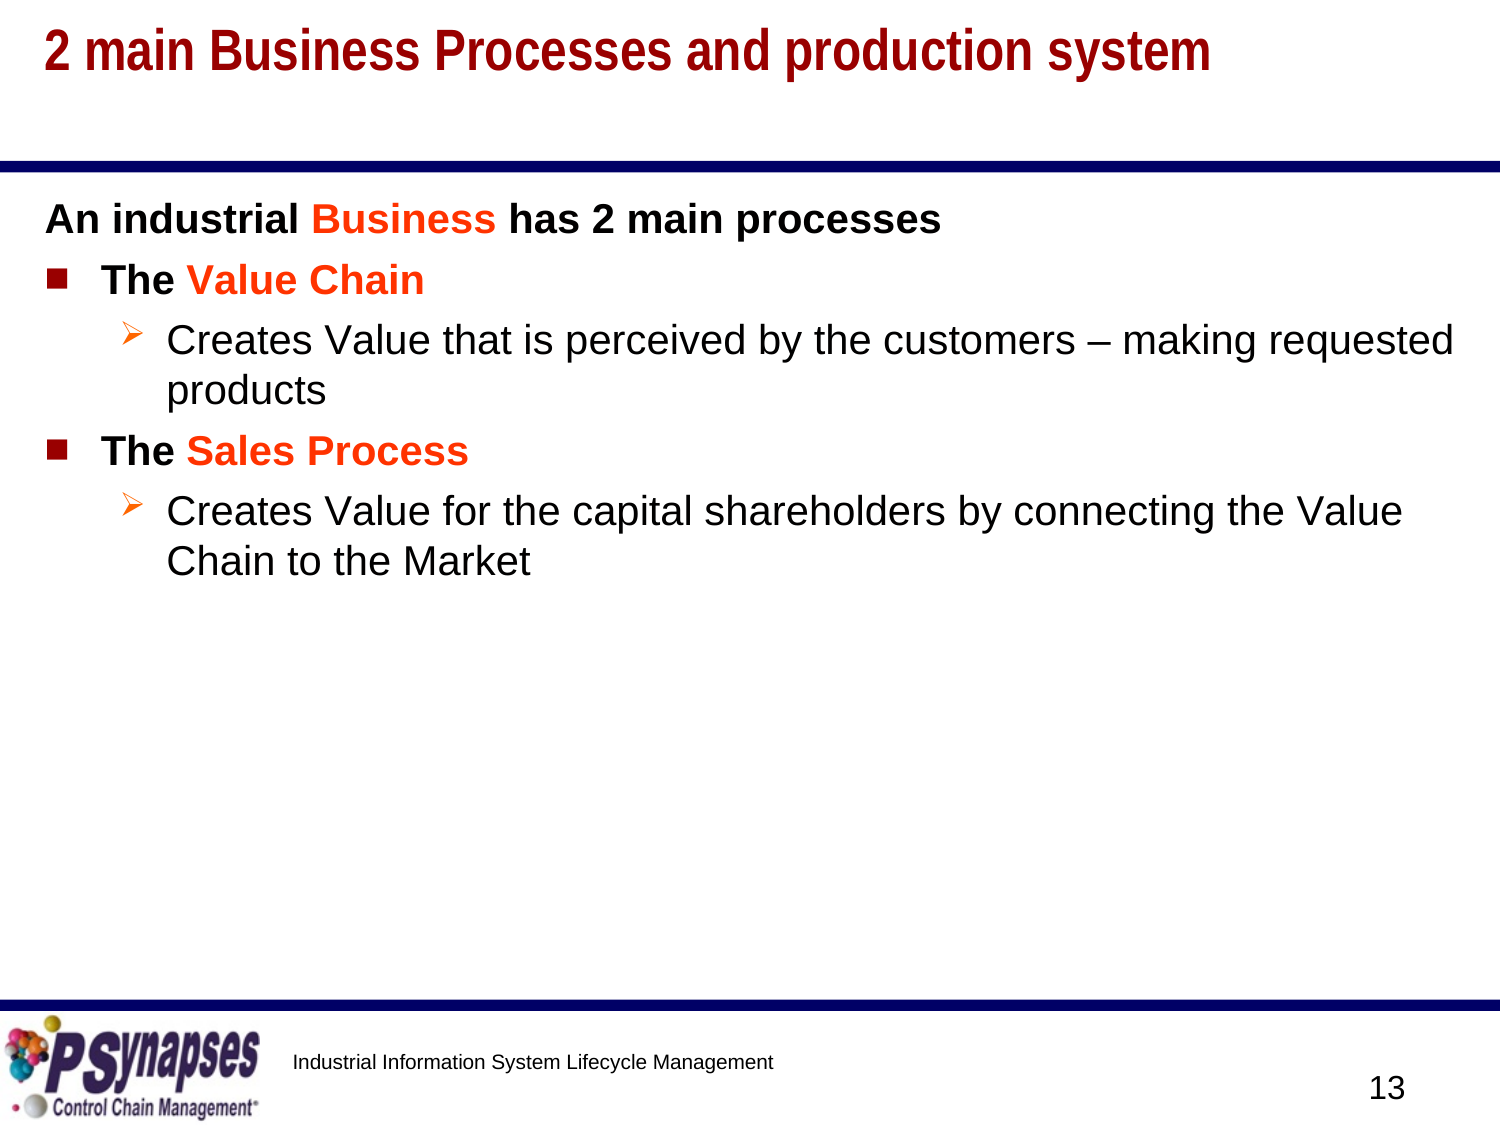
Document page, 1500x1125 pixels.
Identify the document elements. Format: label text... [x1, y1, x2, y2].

title 2 main Business Processes and production system [29, 12, 1471, 154]
list An industrial Business has 2 main processes The Value Chain Creates Value that is perceived by the customers – making requested products The Sales Process Creates Value for the capital shareholders by connecting the Value Chain to the Market [29, 184, 1471, 988]
picture [0, 1011, 260, 1125]
